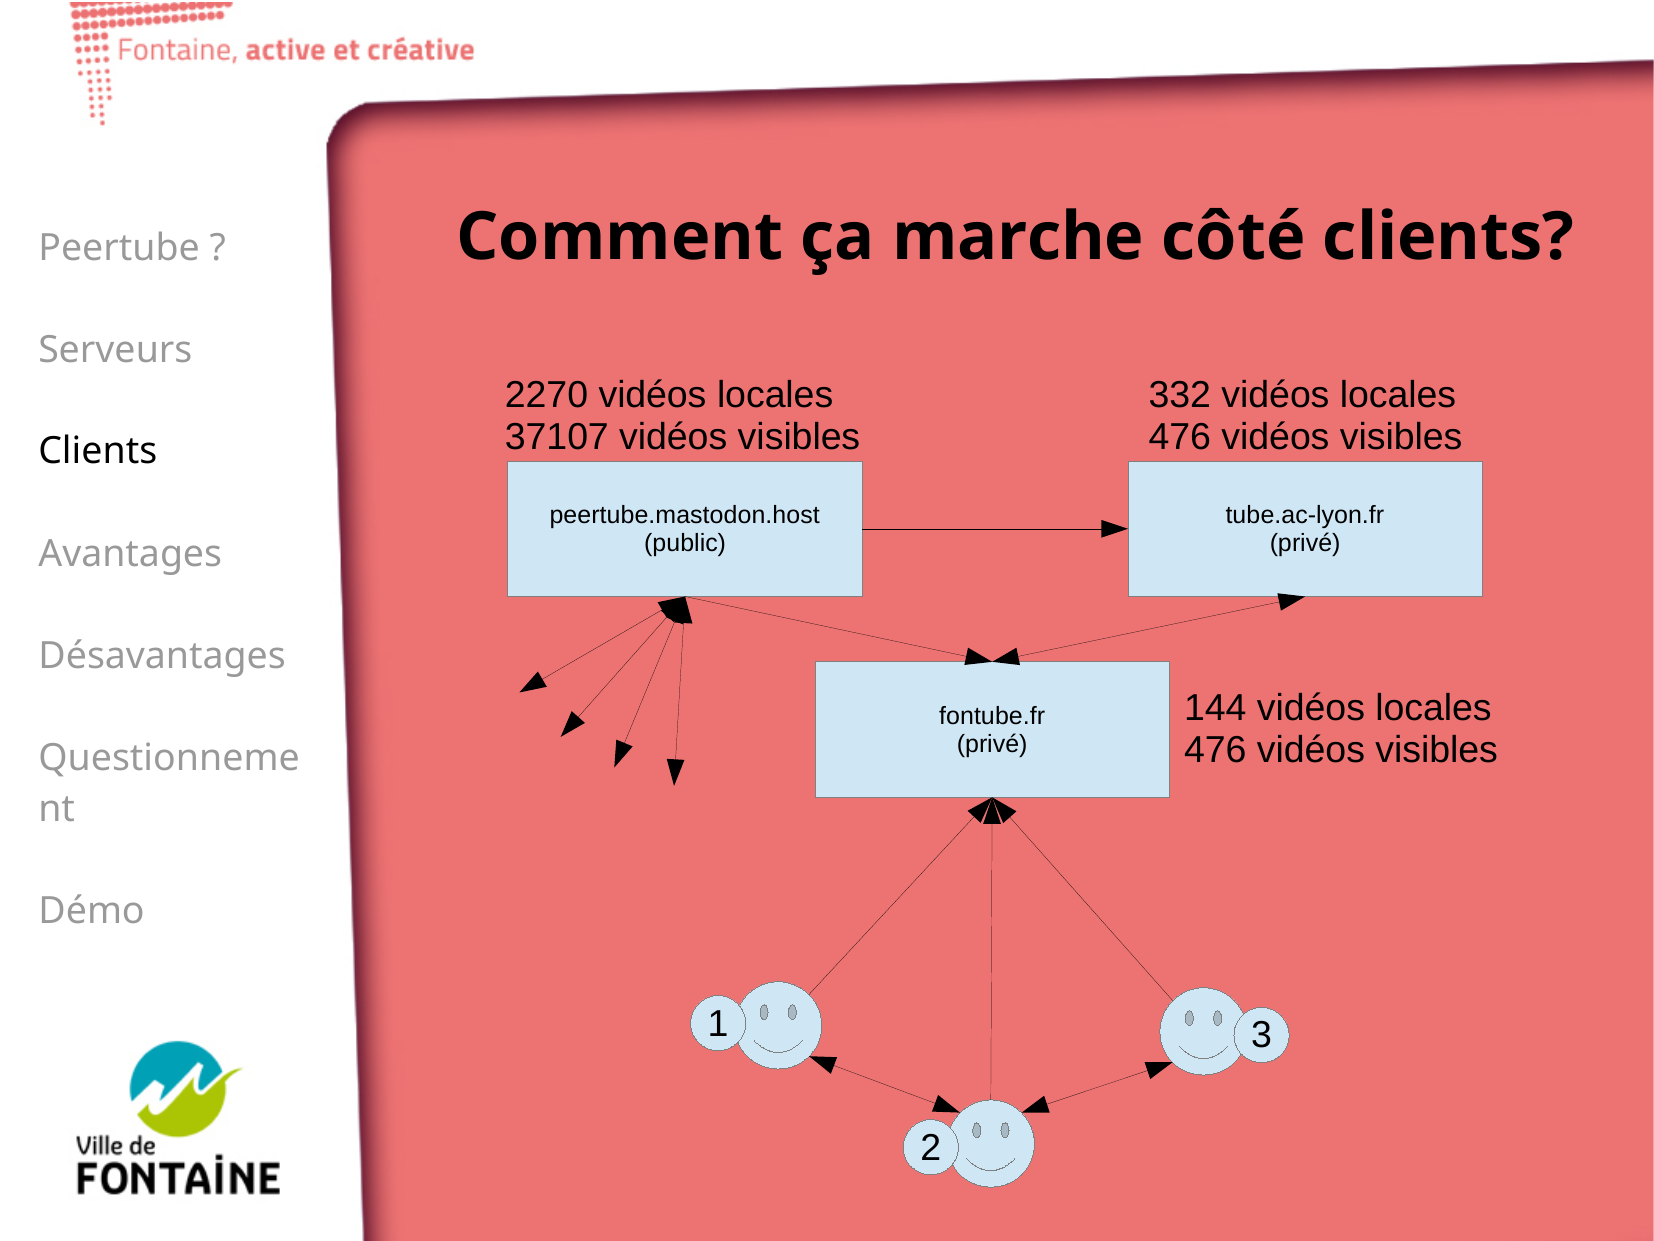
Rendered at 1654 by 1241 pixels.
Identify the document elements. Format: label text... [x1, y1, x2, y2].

picture [5, 2, 1654, 1241]
title Comment ça marche côté clients? [413, 129, 1619, 337]
text_box 2270 vidéos locales 37107 vidéos visibles [490, 366, 876, 466]
text_box 3 [1233, 1007, 1290, 1063]
text_box Peertube ? Serveurs Clients Avantages Désavantages Questionnement Démo [23, 212, 331, 794]
text_box fontube.fr (privé) [815, 661, 1170, 798]
text_box 1 [690, 995, 746, 1051]
text_box 2 [903, 1119, 959, 1175]
text_box [950, 1099, 1035, 1188]
text_box 332 vidéos locales 476 vidéos visibles [1133, 366, 1478, 466]
text_box 144 vidéos locales 476 vidéos visibles [1169, 679, 1513, 778]
text_box [1159, 987, 1244, 1076]
text_box peertube.mastodon.host (public) [507, 466, 863, 597]
text_box [738, 981, 822, 1070]
text_box tube.ac-lyon.fr (privé) [1128, 461, 1483, 597]
